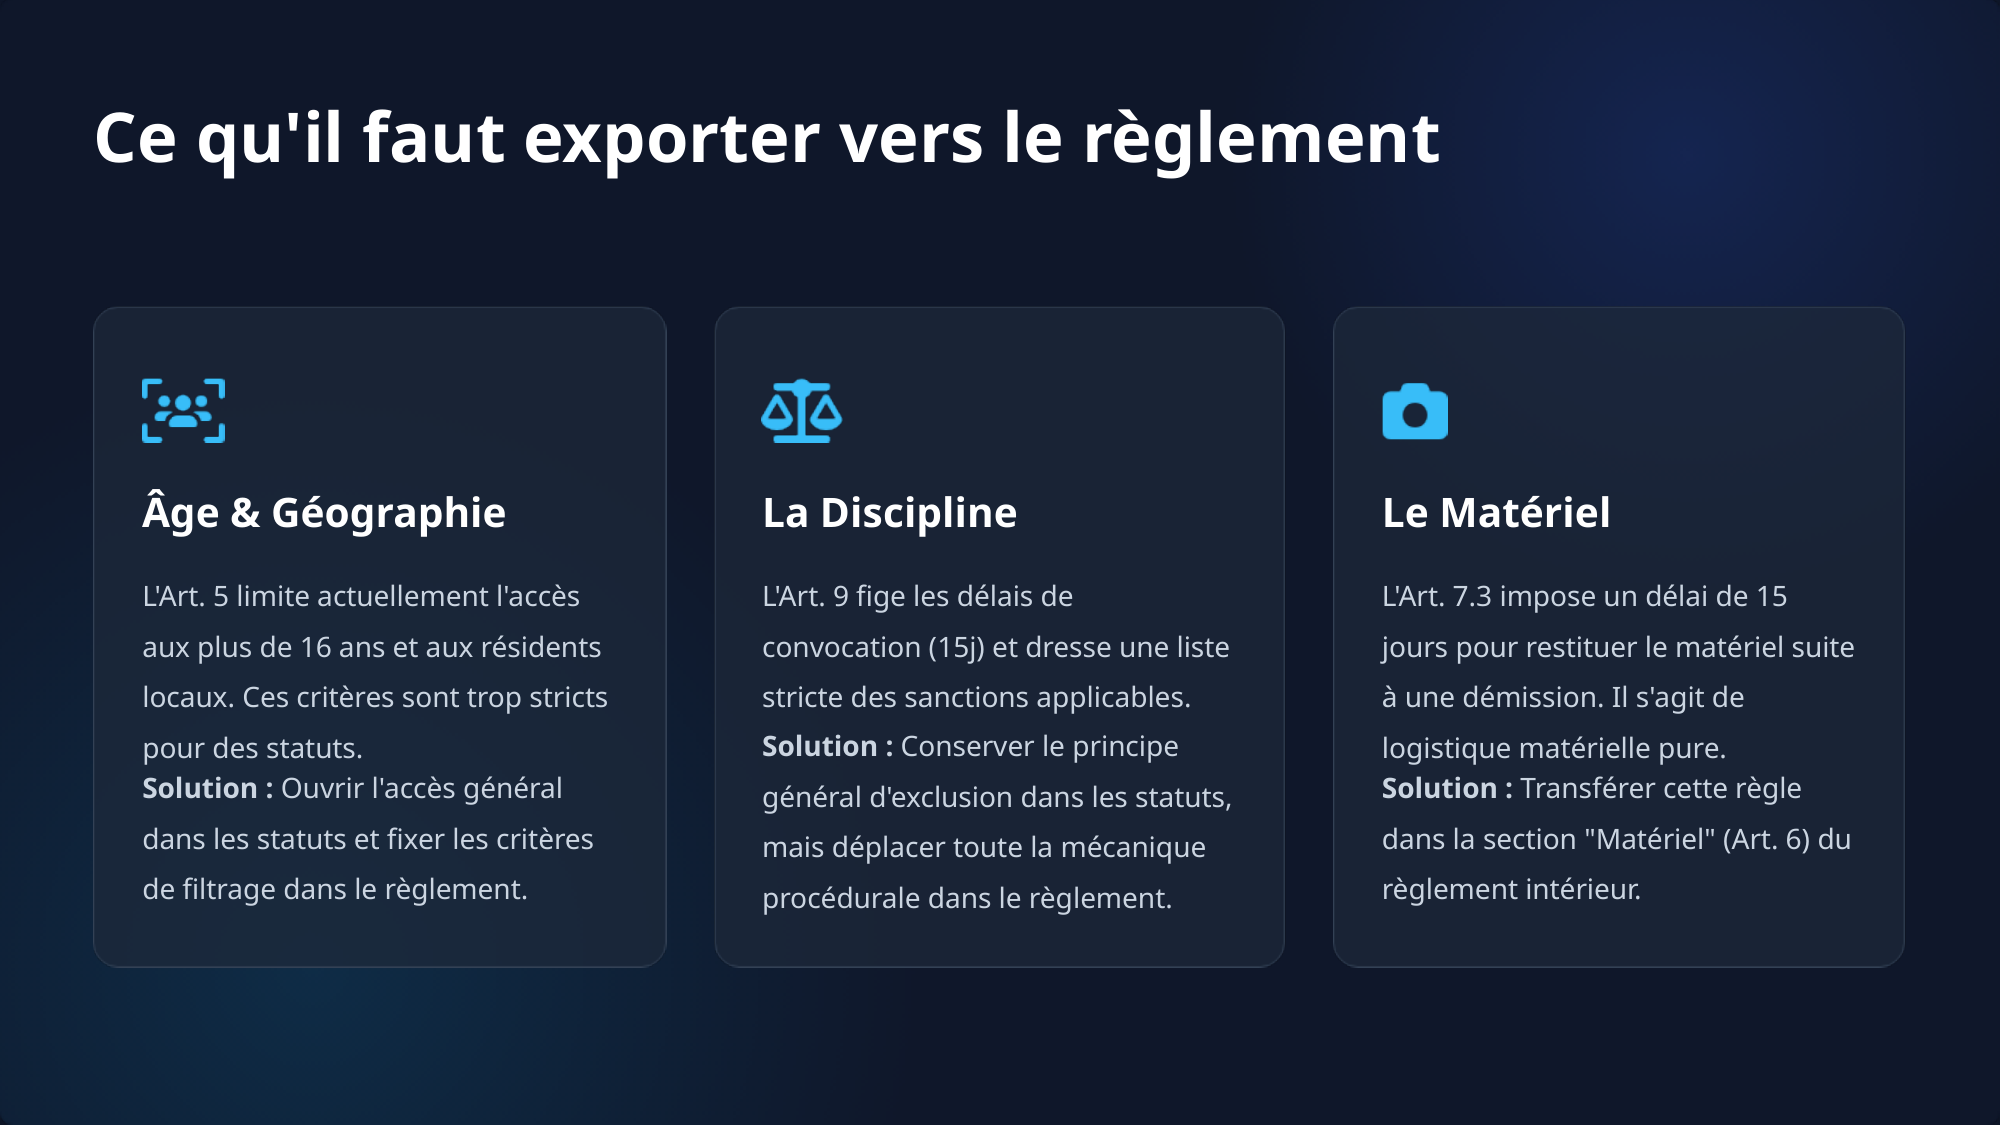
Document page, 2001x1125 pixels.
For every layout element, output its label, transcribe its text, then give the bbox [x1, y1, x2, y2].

text_box Ce qu'il faut exporter vers le règlement [93, 93, 1997, 177]
text_box La Discipline [761, 486, 1040, 536]
text_box Âge & Géographie [142, 486, 520, 536]
text_box L'Art. 9 fige les délais de convocation (15j) et dresse une liste stricte des sanctions applicables. [761, 561, 1238, 711]
text_box Solution : Ouvrir l'accès général dans les statuts et fixer les critères de filtrage dans le règlement. [142, 753, 619, 906]
text_box Le Matériel [1381, 486, 1618, 536]
text_box L'Art. 7.3 impose un délai de 15 jours pour restituer le matériel suite à une démission. Il s'agit de logistique matérielle pure. [1381, 561, 1858, 753]
text_box L'Art. 5 limite actuellement l'accès aux plus de 16 ans et aux résidents locaux. Ces critères sont trop stricts pour des statuts. [142, 561, 619, 753]
picture [0, 0, 2000, 1125]
text_box Solution : Conserver le principe général d'exclusion dans les statuts, mais déplacer toute la mécanique procédurale dans le règlement. [761, 711, 1238, 914]
text_box Solution : Transférer cette règle dans la section "Matériel" (Art. 6) du règlement intérieur. [1381, 753, 1858, 906]
